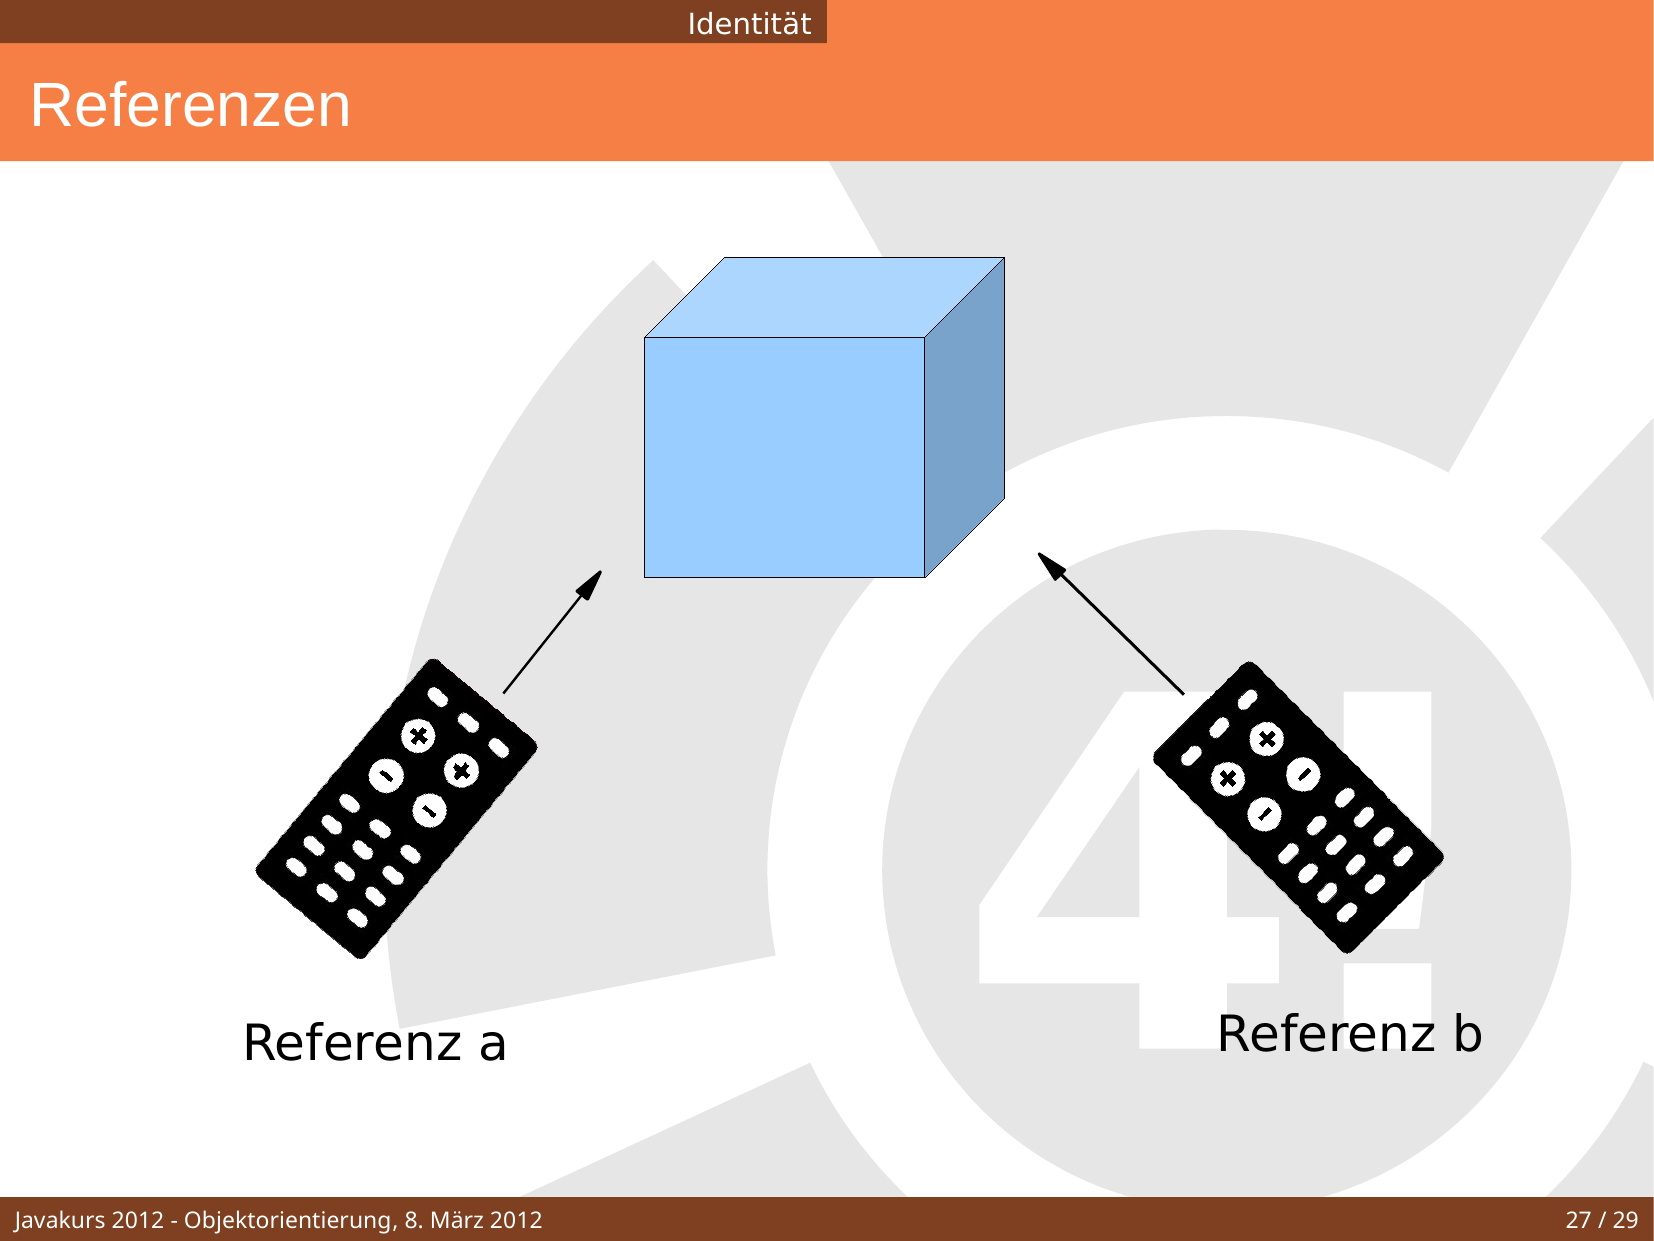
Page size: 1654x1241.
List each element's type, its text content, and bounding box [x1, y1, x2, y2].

text_box [1037, 552, 1186, 696]
title Referenzen [29, 67, 1595, 143]
text_box Identität [29, 0, 827, 50]
picture [216, 583, 605, 998]
text_box [502, 570, 602, 695]
text_box Referenz a [242, 1014, 513, 1073]
text_box [644, 257, 1005, 578]
picture [1080, 589, 1483, 993]
text_box Referenz b [1216, 1004, 1488, 1064]
